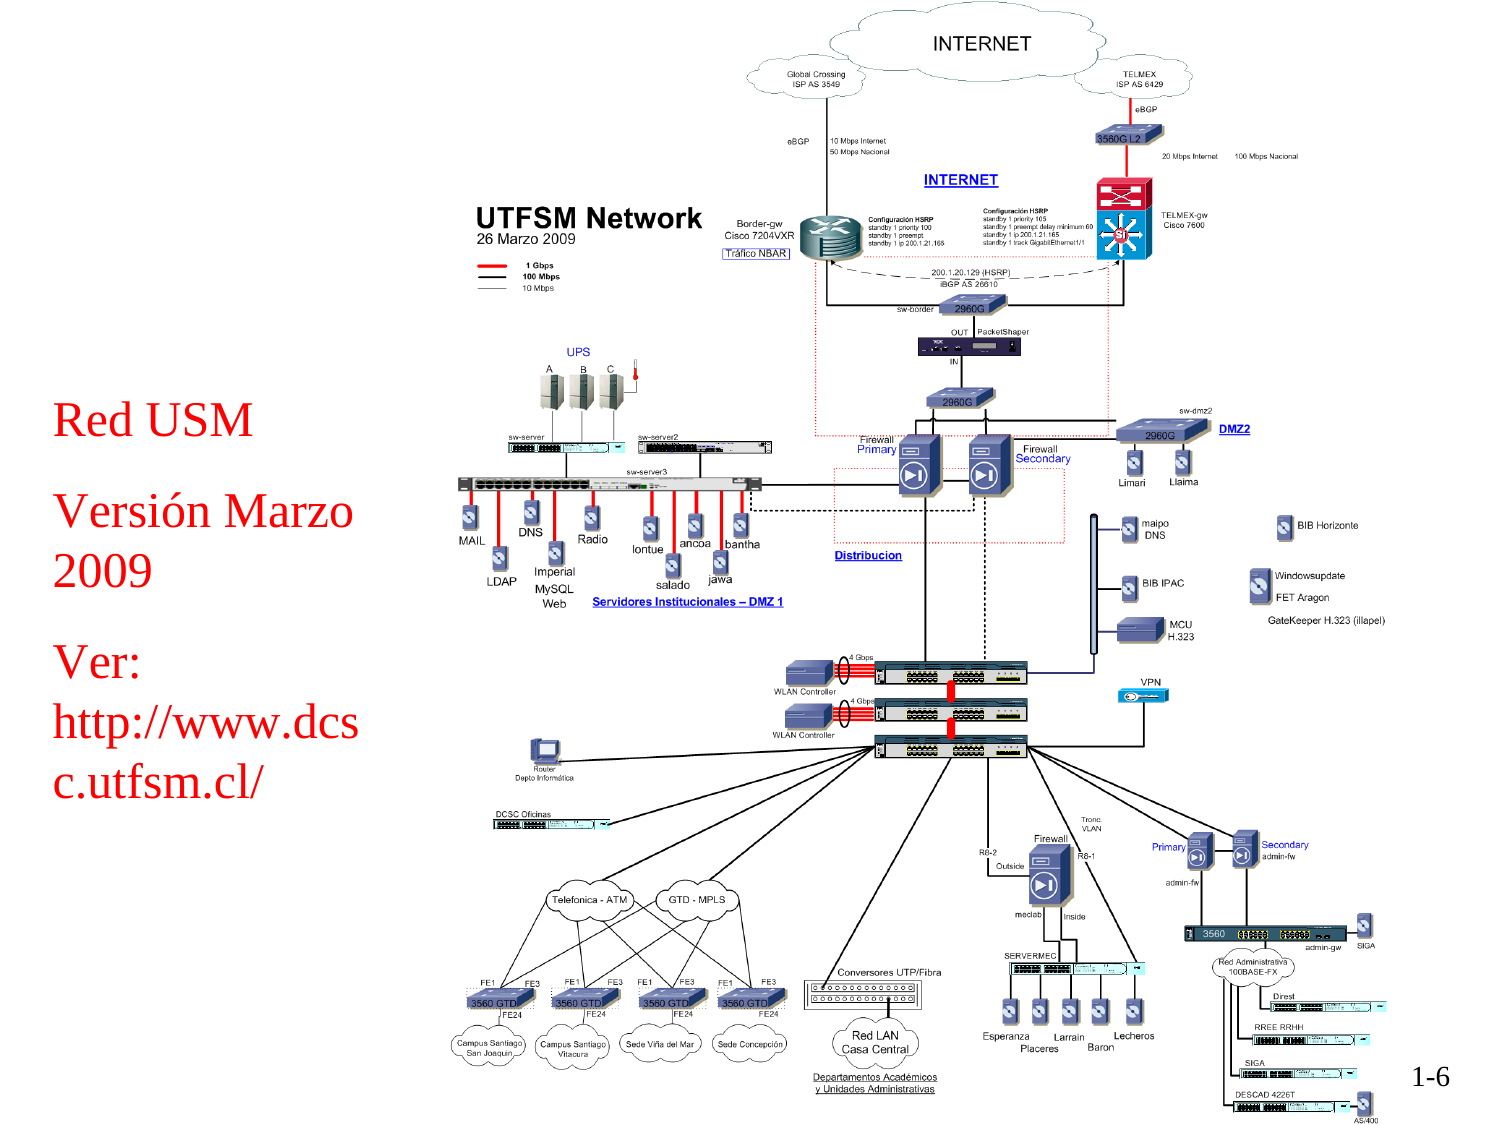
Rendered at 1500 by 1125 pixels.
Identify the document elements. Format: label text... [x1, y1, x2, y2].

picture [450, 0, 1387, 1125]
text_box Red USM Versión Marzo 2009 Ver: http://www.dcsc.utfsm.cl/ [38, 378, 376, 817]
text_box 1-<number> [1387, 1050, 1466, 1125]
